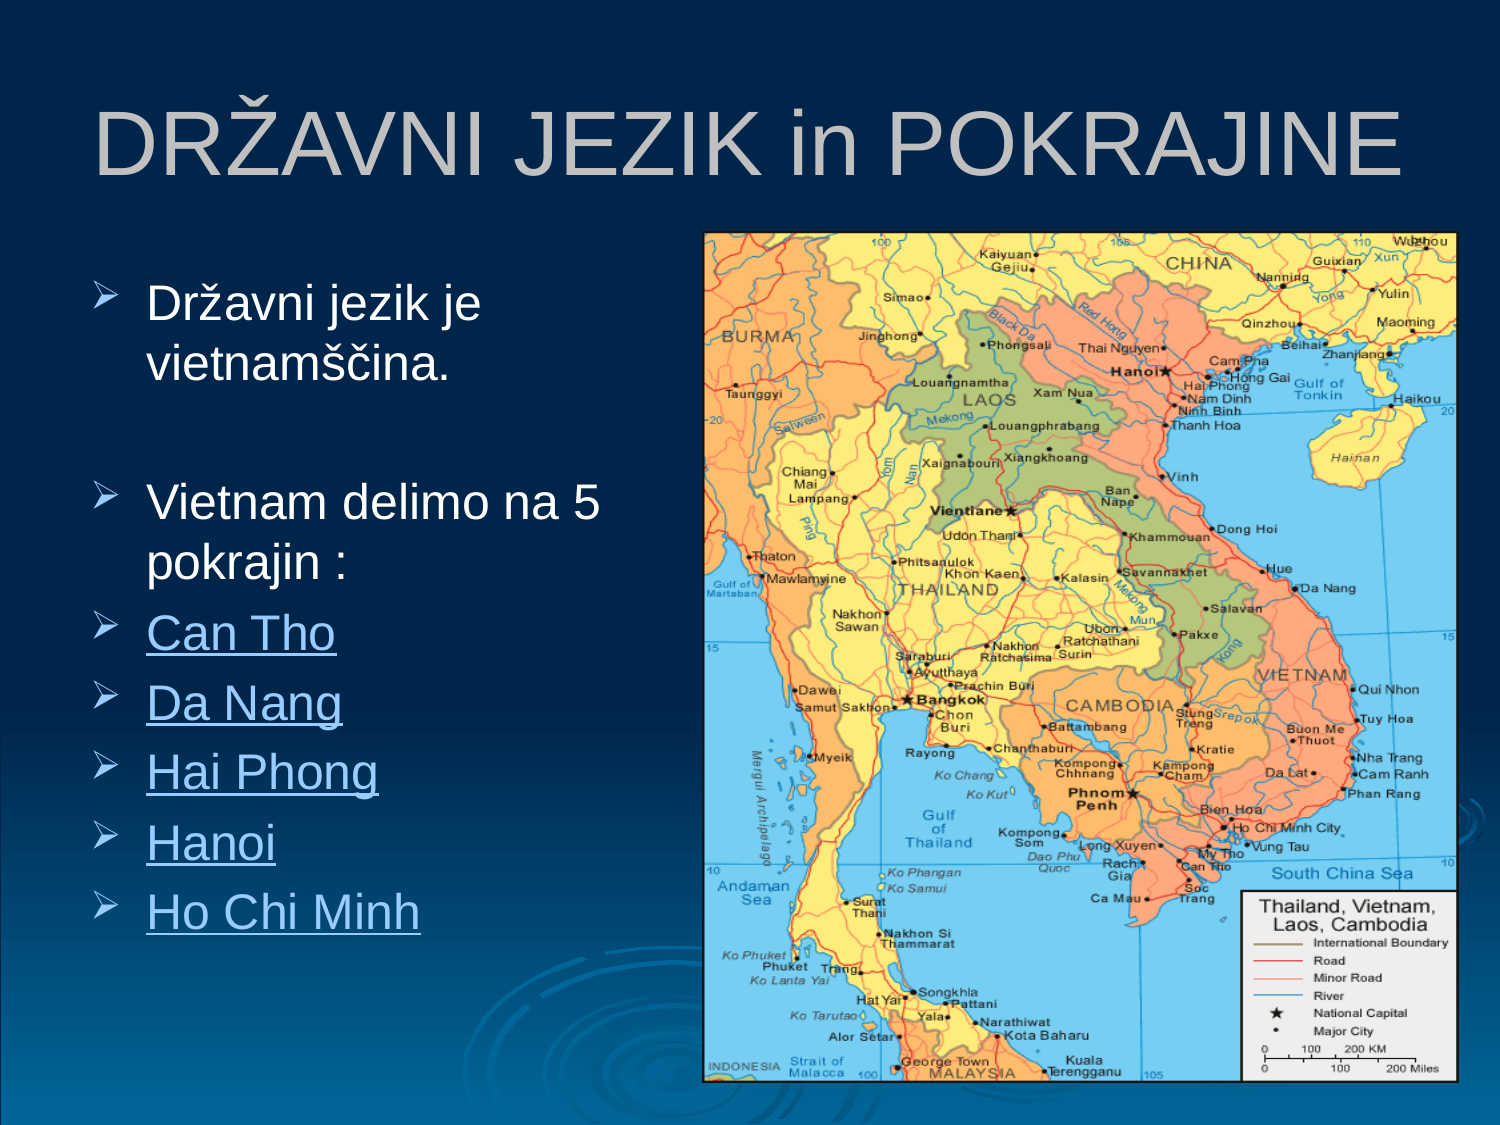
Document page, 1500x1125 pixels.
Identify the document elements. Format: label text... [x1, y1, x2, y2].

picture [702, 231, 1459, 1082]
title DRŽAVNI JEZIK in POKRAJINE [75, 45, 1425, 233]
list Državni jezik je vietnamščina. Vietnam delimo na 5 pokrajin : Can Tho Da Nang Hai Phong Hanoi Ho Chi Minh [75, 262, 702, 1005]
